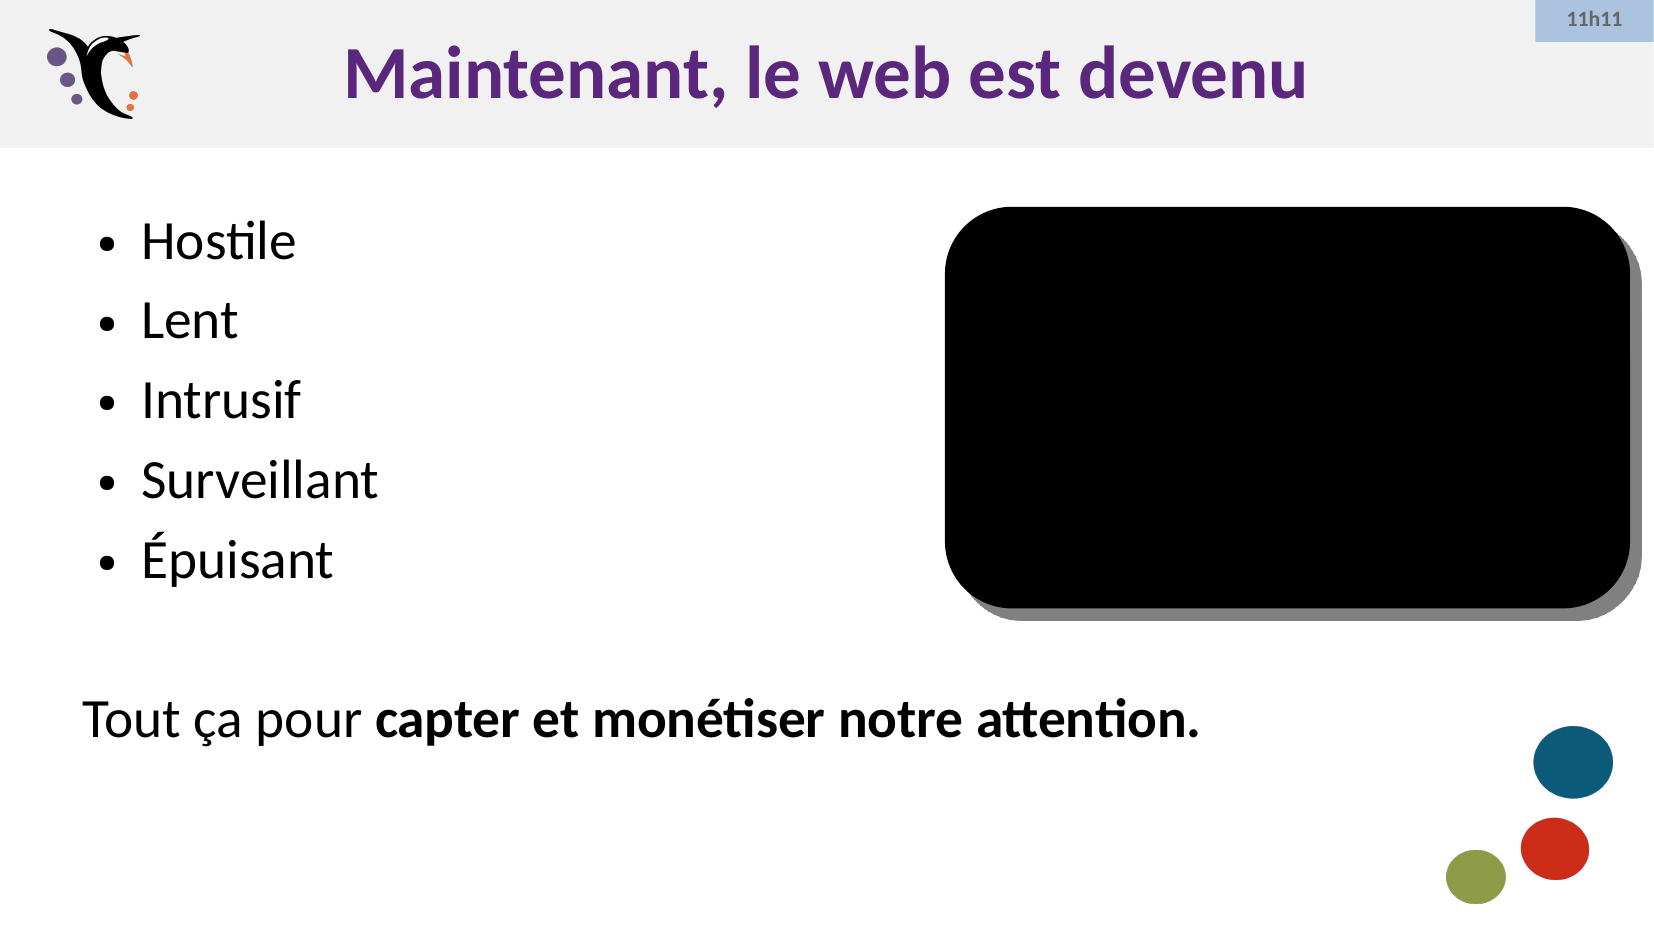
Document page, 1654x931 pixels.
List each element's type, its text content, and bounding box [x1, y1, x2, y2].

text_box 11h11 [1535, 0, 1654, 42]
picture [47, 29, 82, 119]
title Maintenant, le web est devenu [82, 1, 1571, 157]
text_box [944, 206, 1631, 609]
list Hostile Lent Intrusif Surveillant Épuisant Tout ça pour capter et monétiser notre attention. [82, 217, 1571, 758]
picture [1446, 726, 1613, 904]
